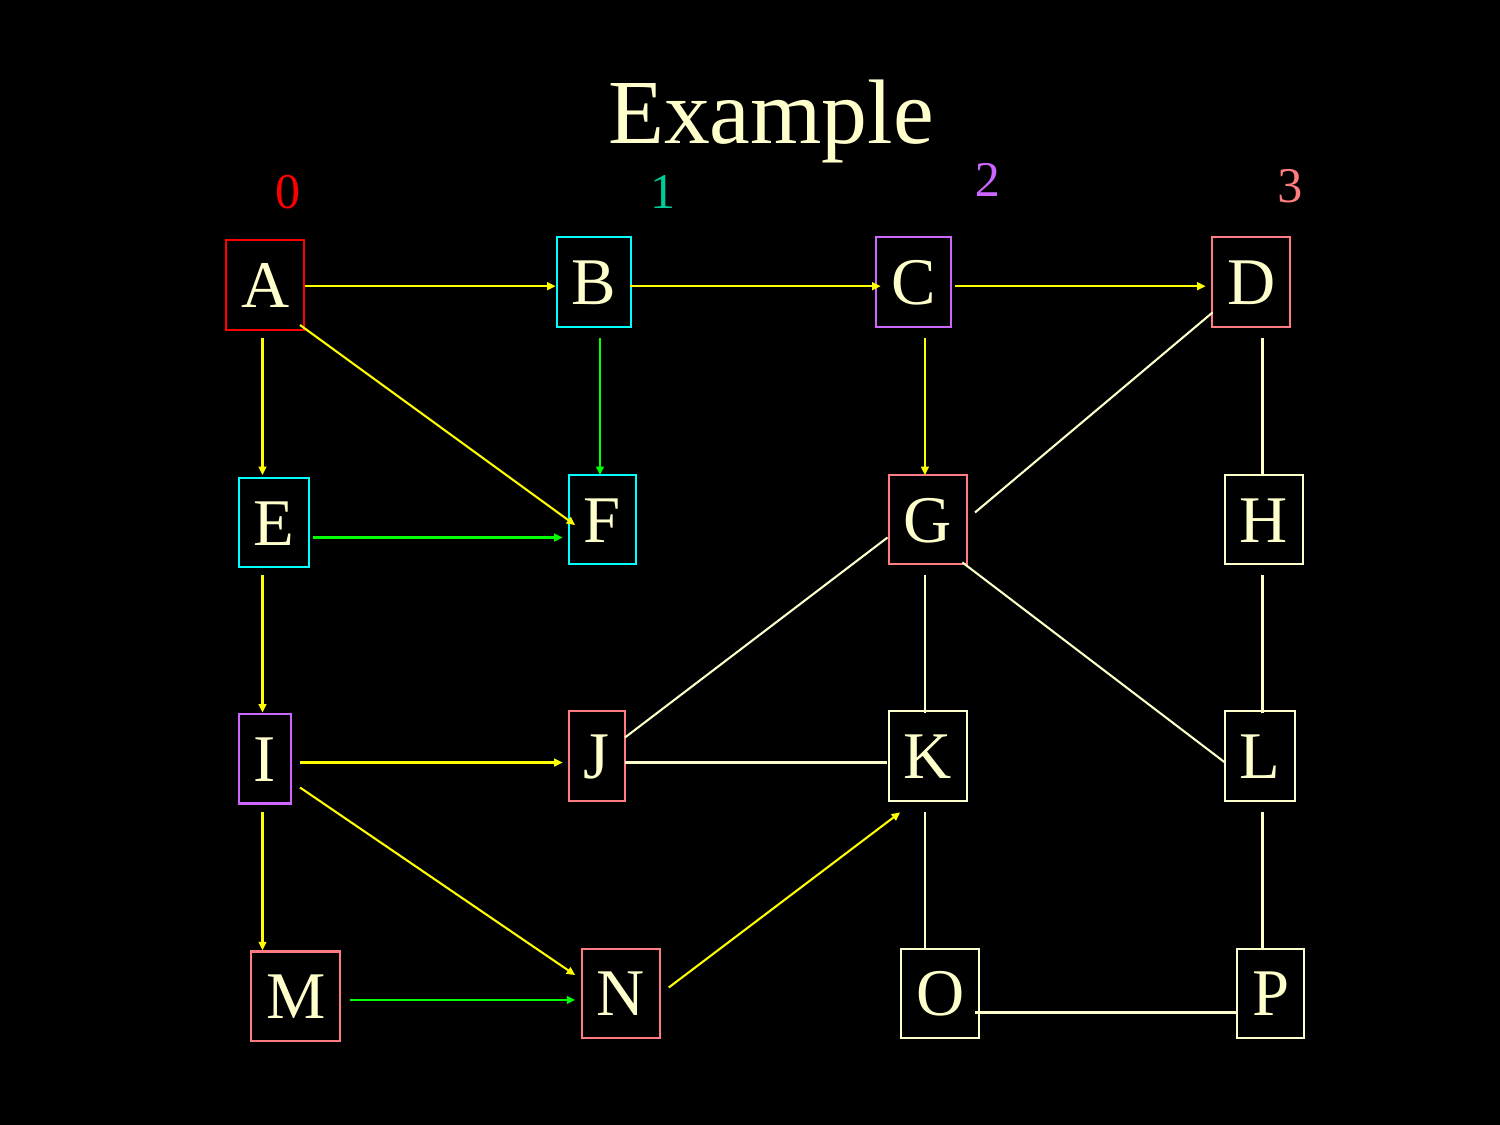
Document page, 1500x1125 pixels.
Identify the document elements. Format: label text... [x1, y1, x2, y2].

text_box N [581, 948, 660, 1039]
text_box 3 [1262, 149, 1318, 221]
text_box 0 [260, 156, 315, 228]
text_box O [901, 948, 980, 1039]
text_box F [569, 474, 636, 565]
text_box J [569, 711, 625, 801]
text_box 1 [635, 156, 690, 228]
text_box A [226, 240, 305, 330]
text_box 2 [960, 144, 1015, 215]
text_box L [1224, 711, 1296, 801]
text_box H [1224, 474, 1303, 565]
text_box D [1212, 237, 1291, 327]
text_box M [251, 951, 341, 1042]
text_box P [1237, 948, 1305, 1039]
text_box B [556, 237, 632, 327]
text_box K [888, 711, 967, 801]
text_box I [238, 713, 291, 804]
text_box G [888, 474, 967, 565]
title Example [42, 37, 1500, 188]
text_box C [876, 237, 951, 327]
text_box E [238, 477, 310, 568]
